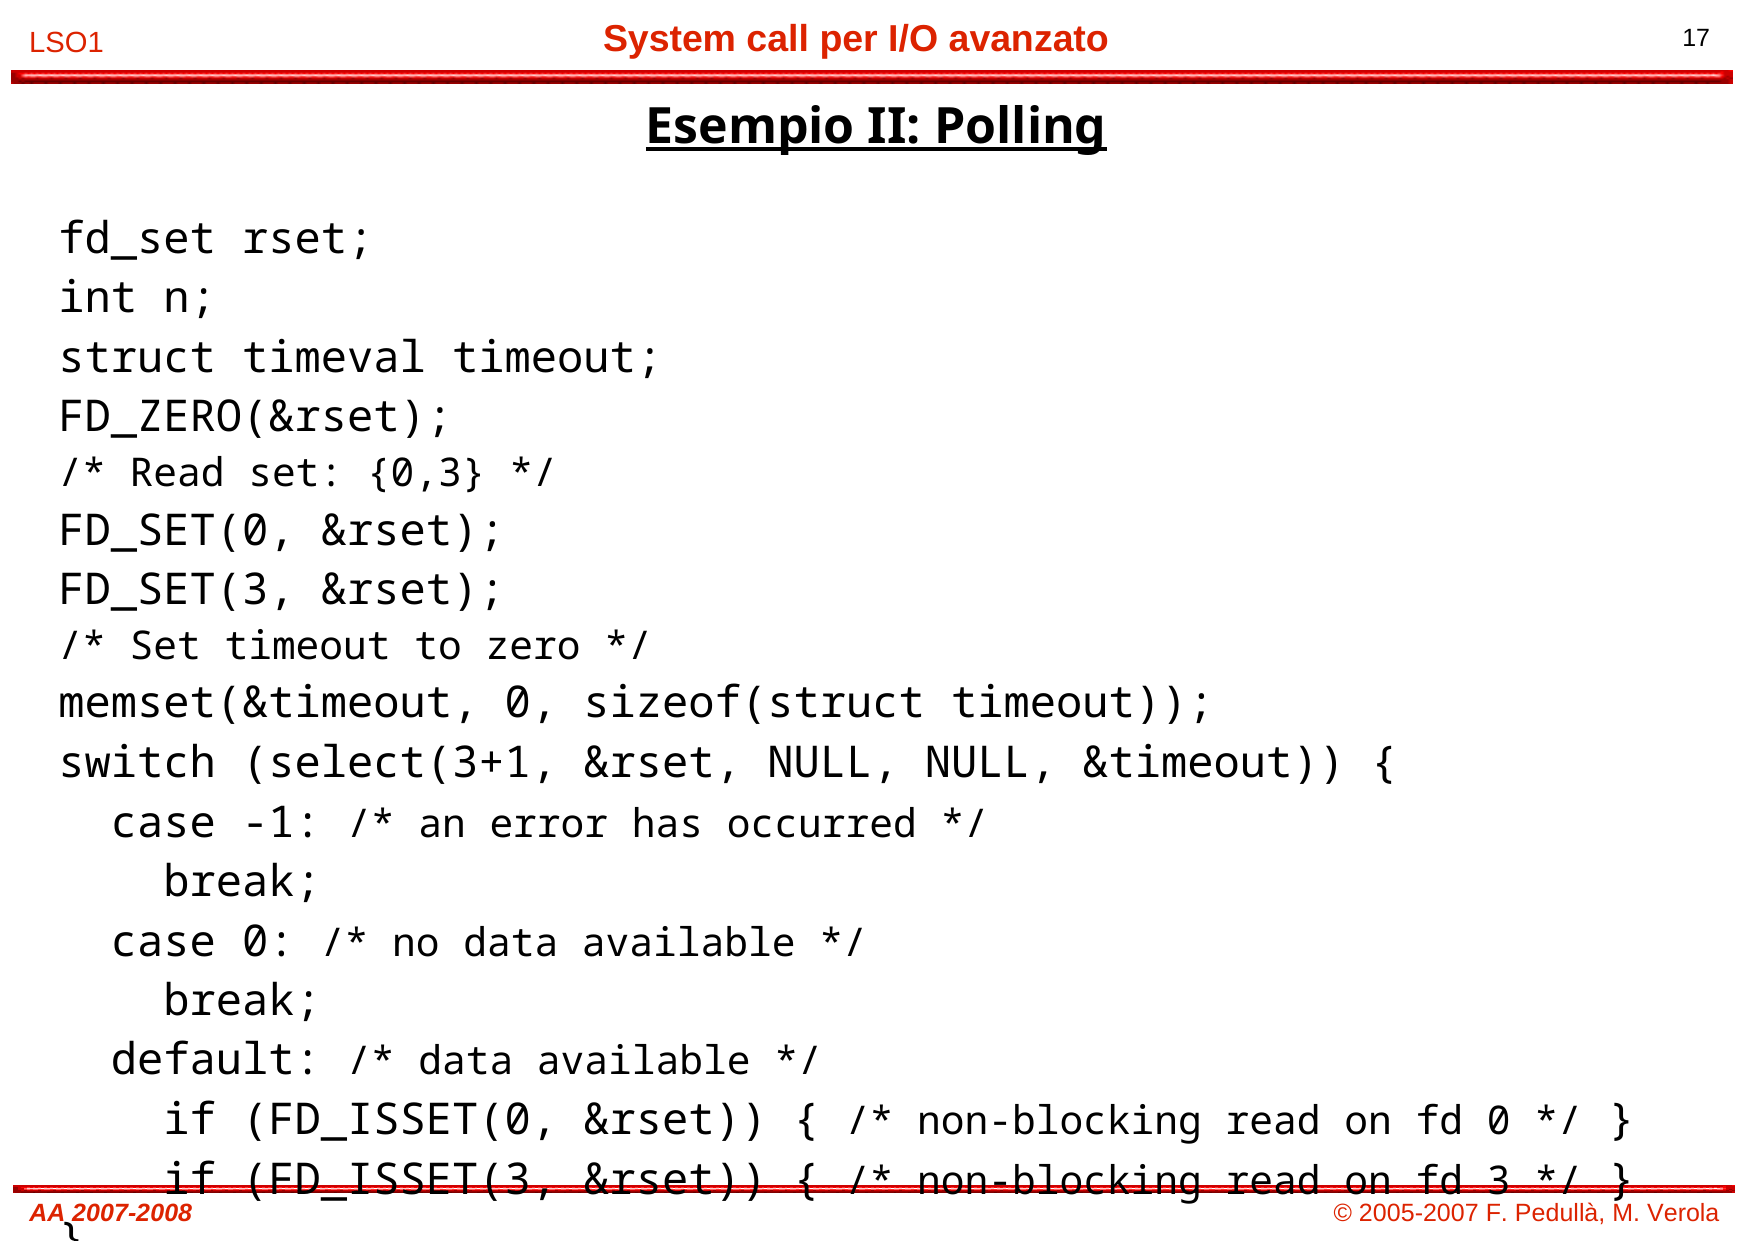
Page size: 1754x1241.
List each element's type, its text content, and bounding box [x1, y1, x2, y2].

picture [311, 1185, 358, 1193]
picture [1293, 1185, 1301, 1193]
picture [255, 1185, 272, 1193]
picture [604, 1185, 619, 1193]
picture [756, 1185, 804, 1193]
picture [938, 1185, 946, 1193]
picture [1389, 1185, 1425, 1193]
picture [1161, 1185, 1171, 1193]
list fd_set rset; int n; struct timeval timeout; FD_ZERO(&rset); /* Read set: {0,3} */ FD_SET(0, &rset); FD_SET(3, &rset); /* Set timeout to zero */ memset(&timeout, 0, sizeof(struct timeout)); switch (select(3+1, &rset, NULL, NULL, &timeout)) { case -1: /* an error has occurred */ break; case 0: /* no data available */ break; default: /* data available */ if (FD_ISSET(0, &rset)) { /* non-blocking read on fd 0 */ } if (FD_ISSET(3, &rset)) { /* non-blocking read on fd 3 */ } } [58, 206, 1696, 1115]
picture [1238, 1185, 1255, 1193]
picture [924, 1185, 934, 1193]
picture [1504, 1185, 1566, 1193]
picture [1199, 1185, 1234, 1193]
picture [1255, 1185, 1277, 1193]
picture [467, 1185, 488, 1193]
picture [1317, 1185, 1350, 1193]
picture [276, 1185, 297, 1193]
picture [491, 1185, 523, 1193]
picture [985, 1185, 1015, 1193]
picture [419, 1185, 429, 1193]
picture [1302, 1185, 1313, 1192]
picture [1428, 1185, 1444, 1193]
picture [523, 1185, 587, 1193]
picture [393, 1185, 418, 1193]
picture [588, 1185, 599, 1191]
picture [654, 1185, 669, 1193]
picture [730, 1185, 753, 1193]
picture [854, 1185, 920, 1193]
picture [958, 1185, 967, 1193]
picture [1049, 1185, 1065, 1193]
picture [1184, 1185, 1195, 1191]
picture [1019, 1185, 1030, 1191]
picture [1279, 1185, 1290, 1191]
picture [623, 1185, 653, 1193]
picture [1065, 1185, 1077, 1191]
picture [433, 1185, 463, 1193]
picture [1122, 1185, 1141, 1193]
picture [1623, 1185, 1735, 1193]
picture [1114, 1185, 1123, 1193]
picture [1350, 1185, 1362, 1191]
picture [1077, 1185, 1090, 1193]
picture [808, 1185, 853, 1193]
picture [1362, 1185, 1371, 1193]
picture [1375, 1185, 1385, 1193]
picture [669, 1185, 699, 1193]
picture [971, 1185, 981, 1193]
picture [946, 1185, 958, 1191]
picture [179, 1185, 200, 1193]
picture [1030, 1185, 1046, 1193]
picture [11, 70, 1733, 84]
picture [701, 1185, 727, 1193]
picture [1144, 1185, 1157, 1193]
picture [1460, 1185, 1503, 1193]
picture [1175, 1185, 1183, 1193]
picture [13, 1185, 175, 1193]
picture [362, 1185, 392, 1193]
picture [1090, 1185, 1110, 1193]
picture [1567, 1185, 1619, 1193]
picture [1445, 1185, 1456, 1192]
title Esempio II: Polling [40, 78, 1713, 174]
picture [301, 1185, 313, 1191]
picture [203, 1185, 252, 1193]
